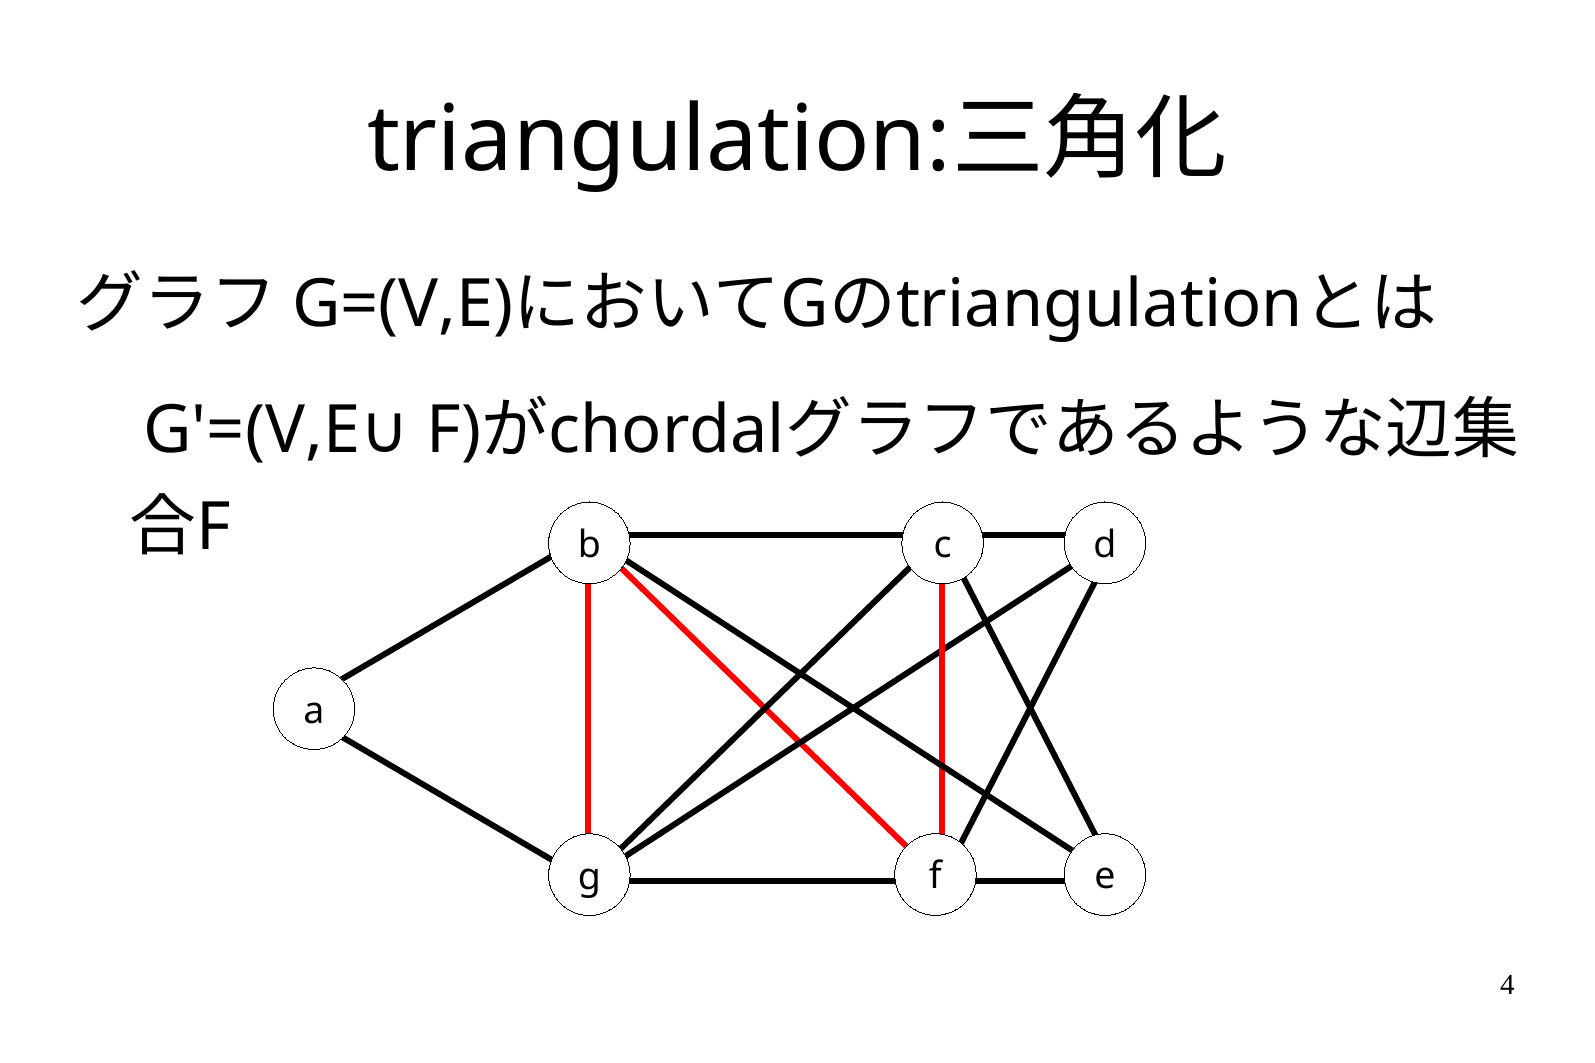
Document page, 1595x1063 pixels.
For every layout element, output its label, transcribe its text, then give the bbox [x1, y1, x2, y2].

text_box c [901, 501, 984, 584]
text_box a [273, 667, 355, 750]
list グラフ G=(V,E)においてGのtriangulationとは G'=(V,E∪F)がchordalグラフであるような辺集合F F={(b,f),(b,g),(c,f)} [59, 248, 1536, 1034]
text_box f [894, 833, 977, 916]
title triangulation:三角化 [79, 42, 1515, 220]
text_box e [1064, 833, 1146, 916]
text_box g [548, 833, 631, 916]
text_box b [548, 501, 631, 584]
text_box d [1064, 501, 1146, 584]
